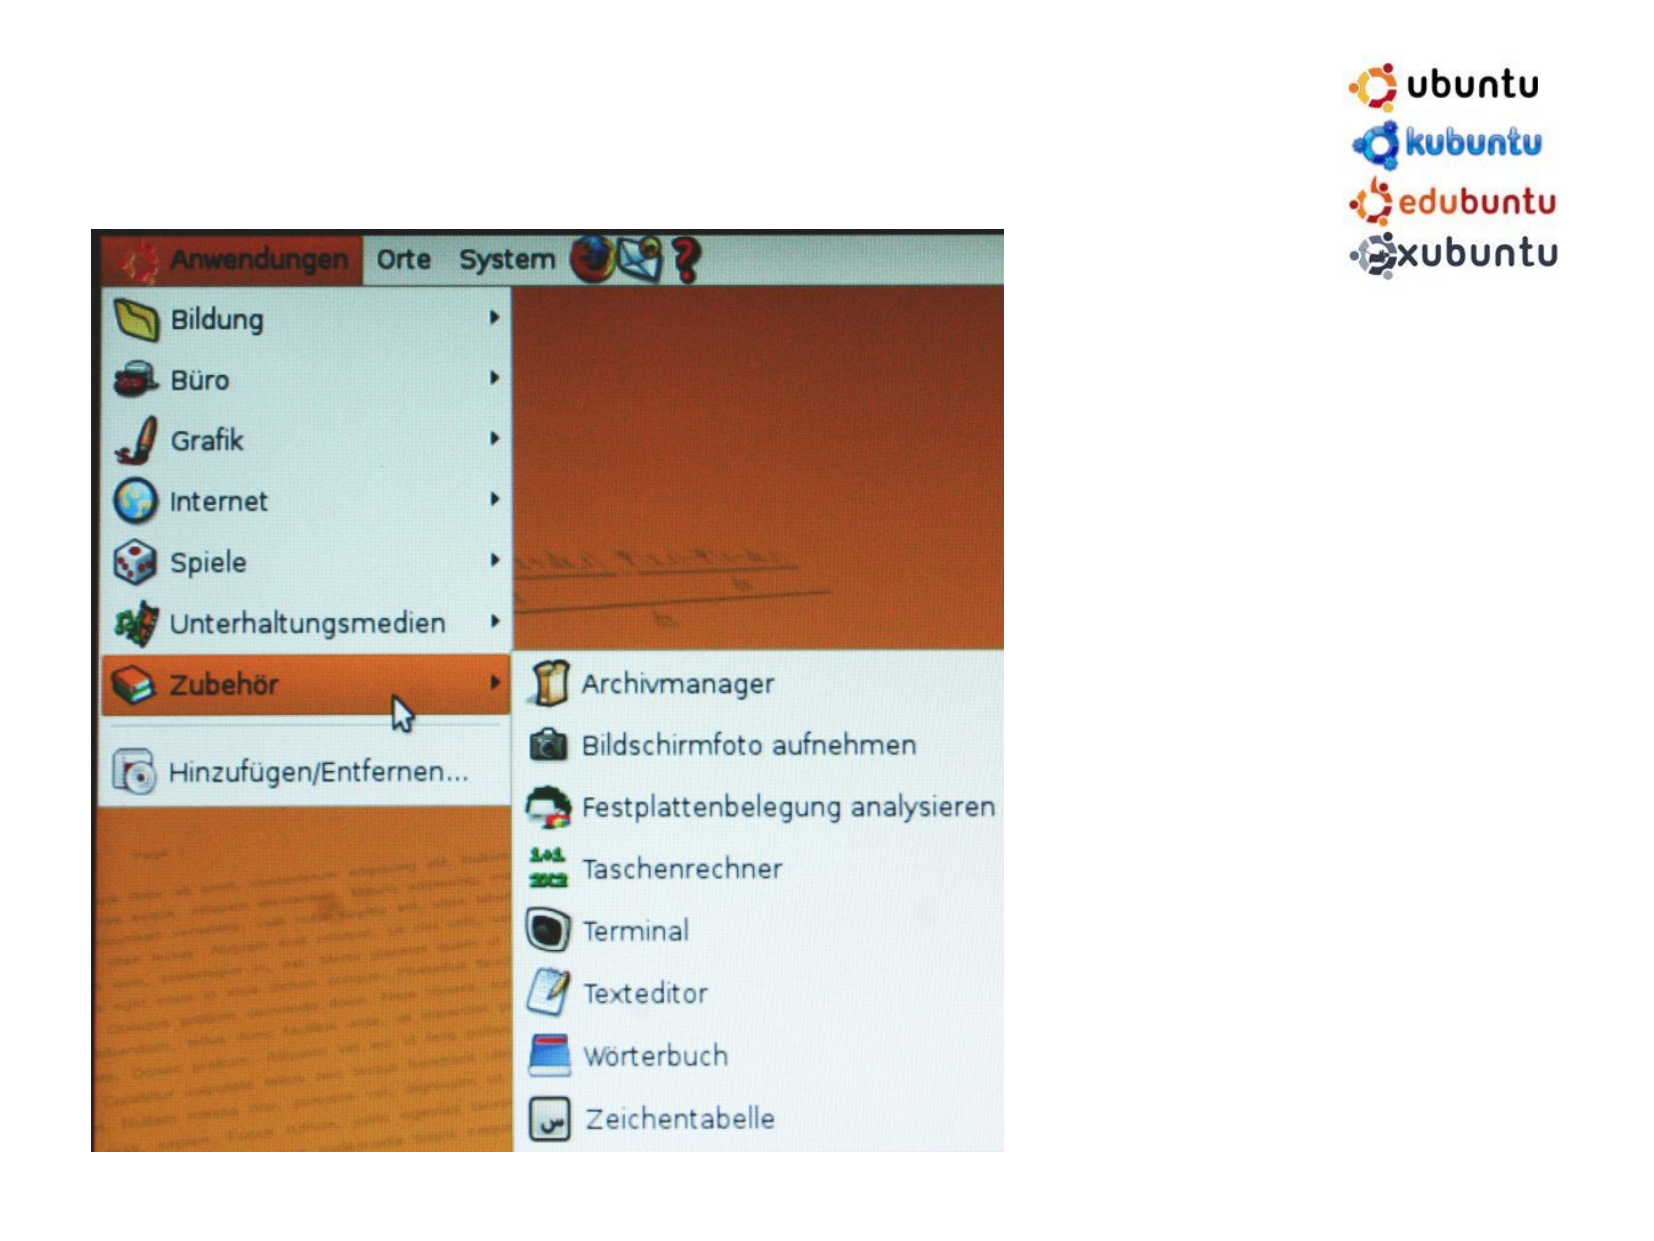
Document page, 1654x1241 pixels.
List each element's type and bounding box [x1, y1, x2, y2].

picture [1343, 50, 1565, 296]
picture [91, 59, 1004, 1152]
